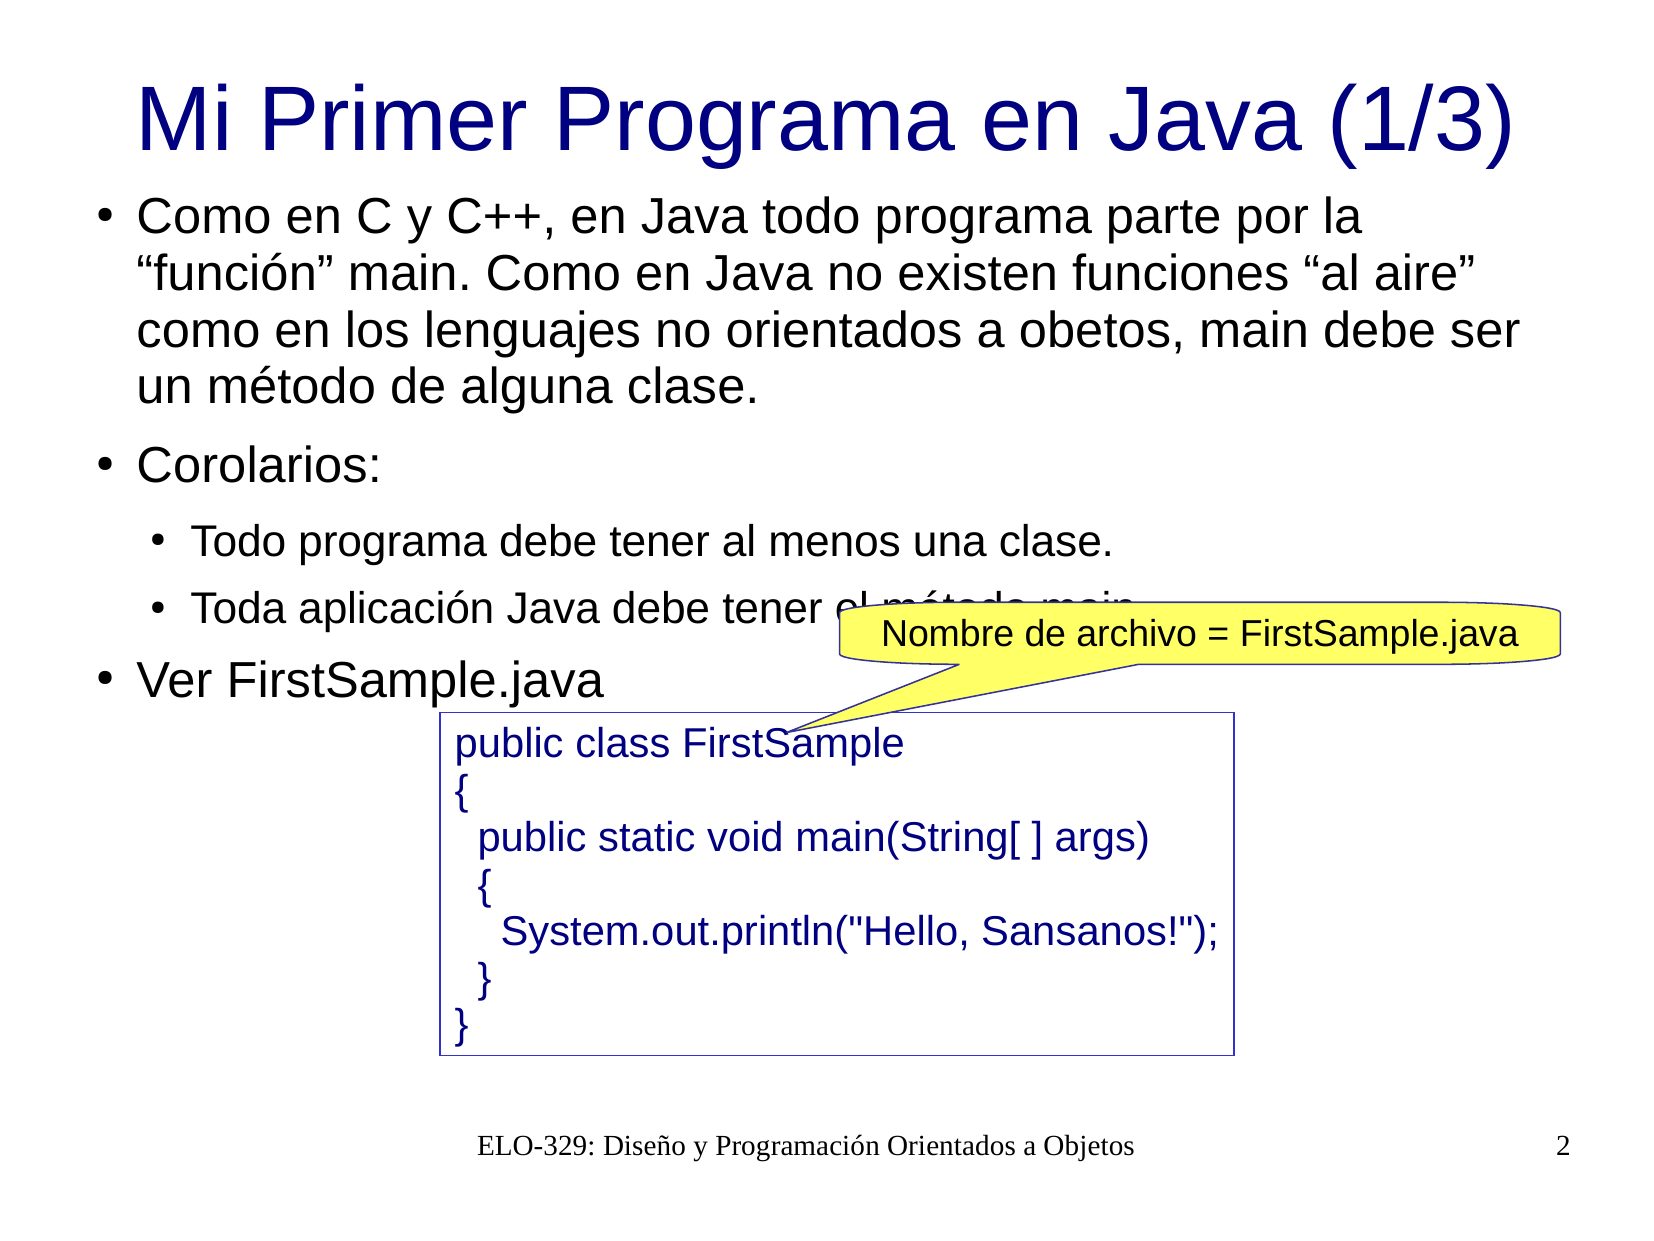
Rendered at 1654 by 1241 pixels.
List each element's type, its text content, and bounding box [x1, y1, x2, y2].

title Mi Primer Programa en Java (1/3) [82, 49, 1571, 187]
list Como en C y C++, en Java todo programa parte por la “función” main. Como en Java no existen funciones “al aire” como en los lenguajes no orientados a obetos, main debe ser un método de alguna clase. Corolarios: Todo programa debe tener al menos una clase. Toda aplicación Java debe tener el método main. Ver FirstSample.java [82, 187, 1571, 713]
text_box Nombre de archivo = FirstSample.java [786, 602, 1561, 733]
text_box public class FirstSample { public static void main(String[ ] args)‏ { System.out.println("Hello, Sansanos!"); } } [439, 712, 1235, 1056]
